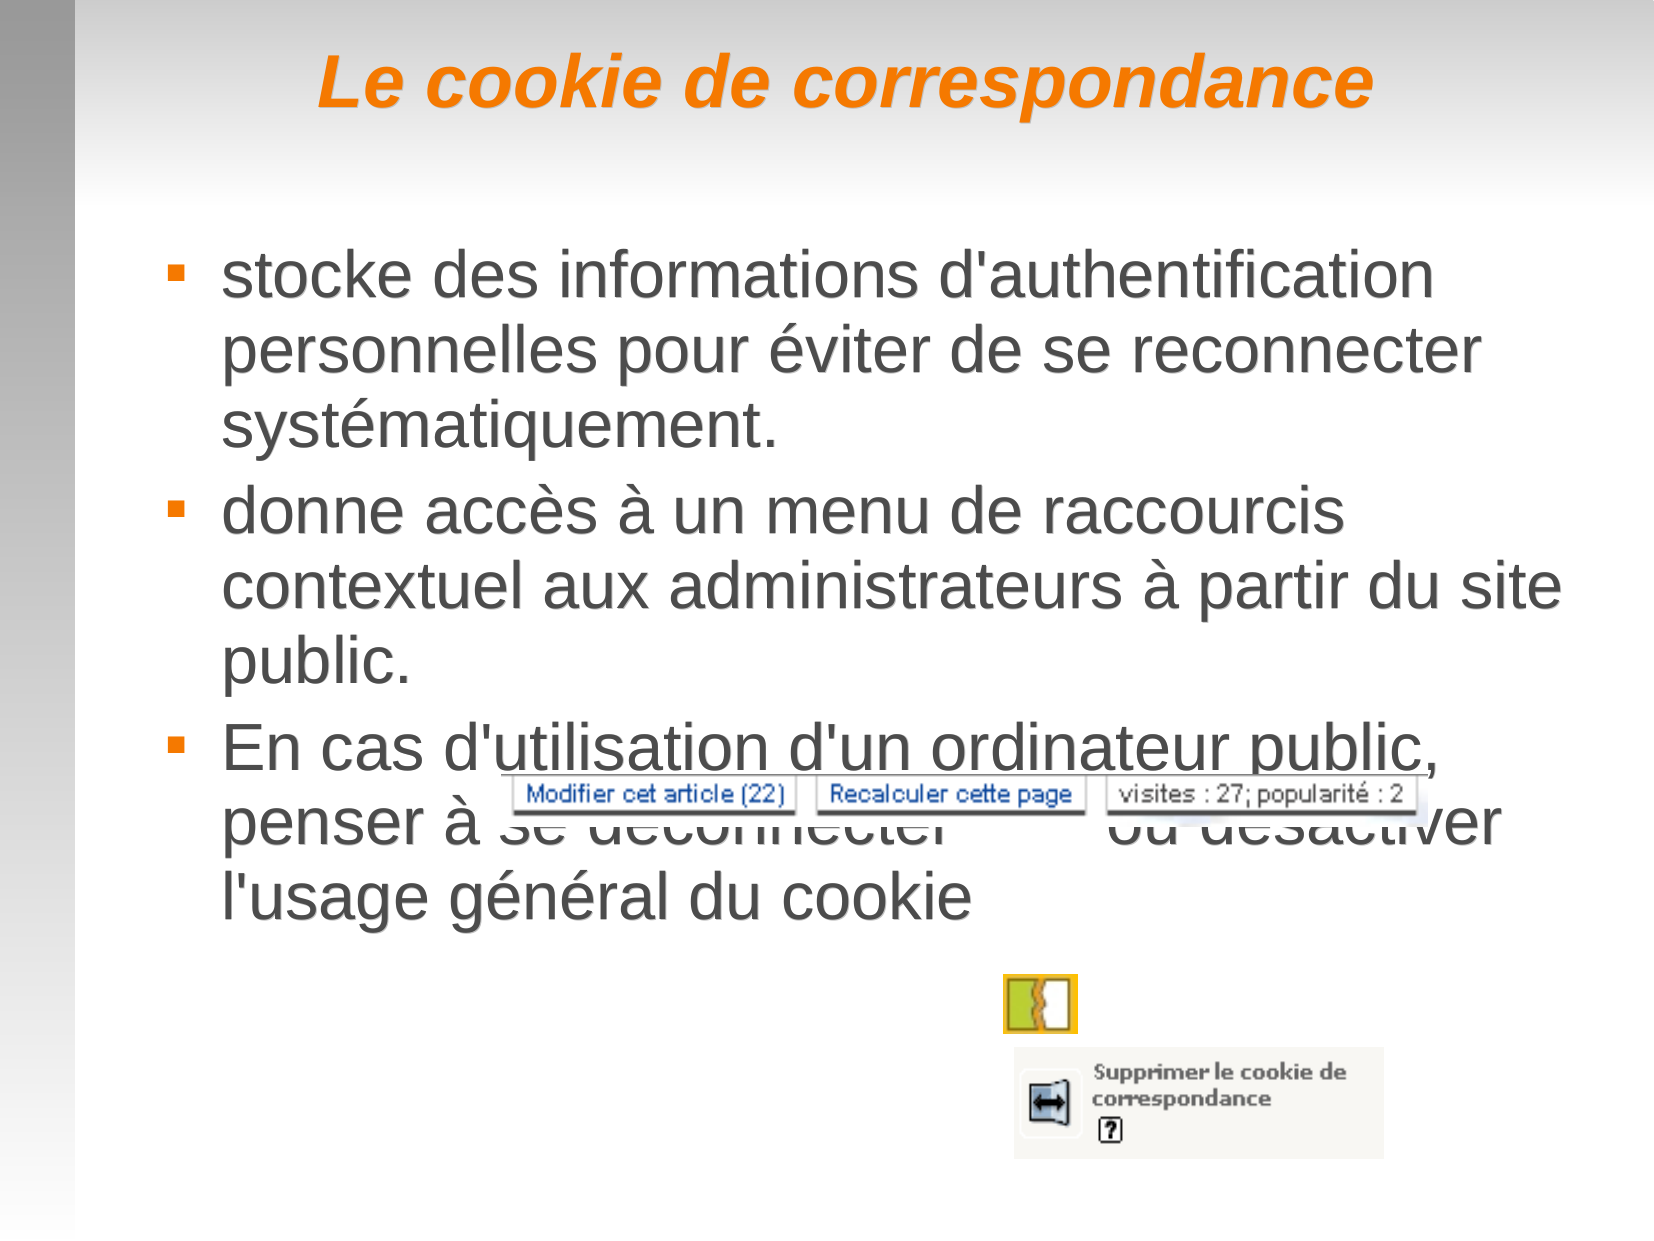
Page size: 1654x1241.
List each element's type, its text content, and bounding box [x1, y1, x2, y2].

picture [1003, 974, 1078, 1034]
list stocke des informations d'authentification personnelles pour éviter de se reconnecter systématiquement. donne accès à un menu de raccourcis contextuel aux administrateurs à partir du site public. En cas d'utilisation d'un ordinateur public, penser à se déconnecter ou désactiver l'usage général du cookie [150, 237, 1654, 1019]
picture [1014, 1047, 1384, 1159]
title Le cookie de correspondance [141, 0, 1554, 164]
picture [501, 774, 1428, 827]
